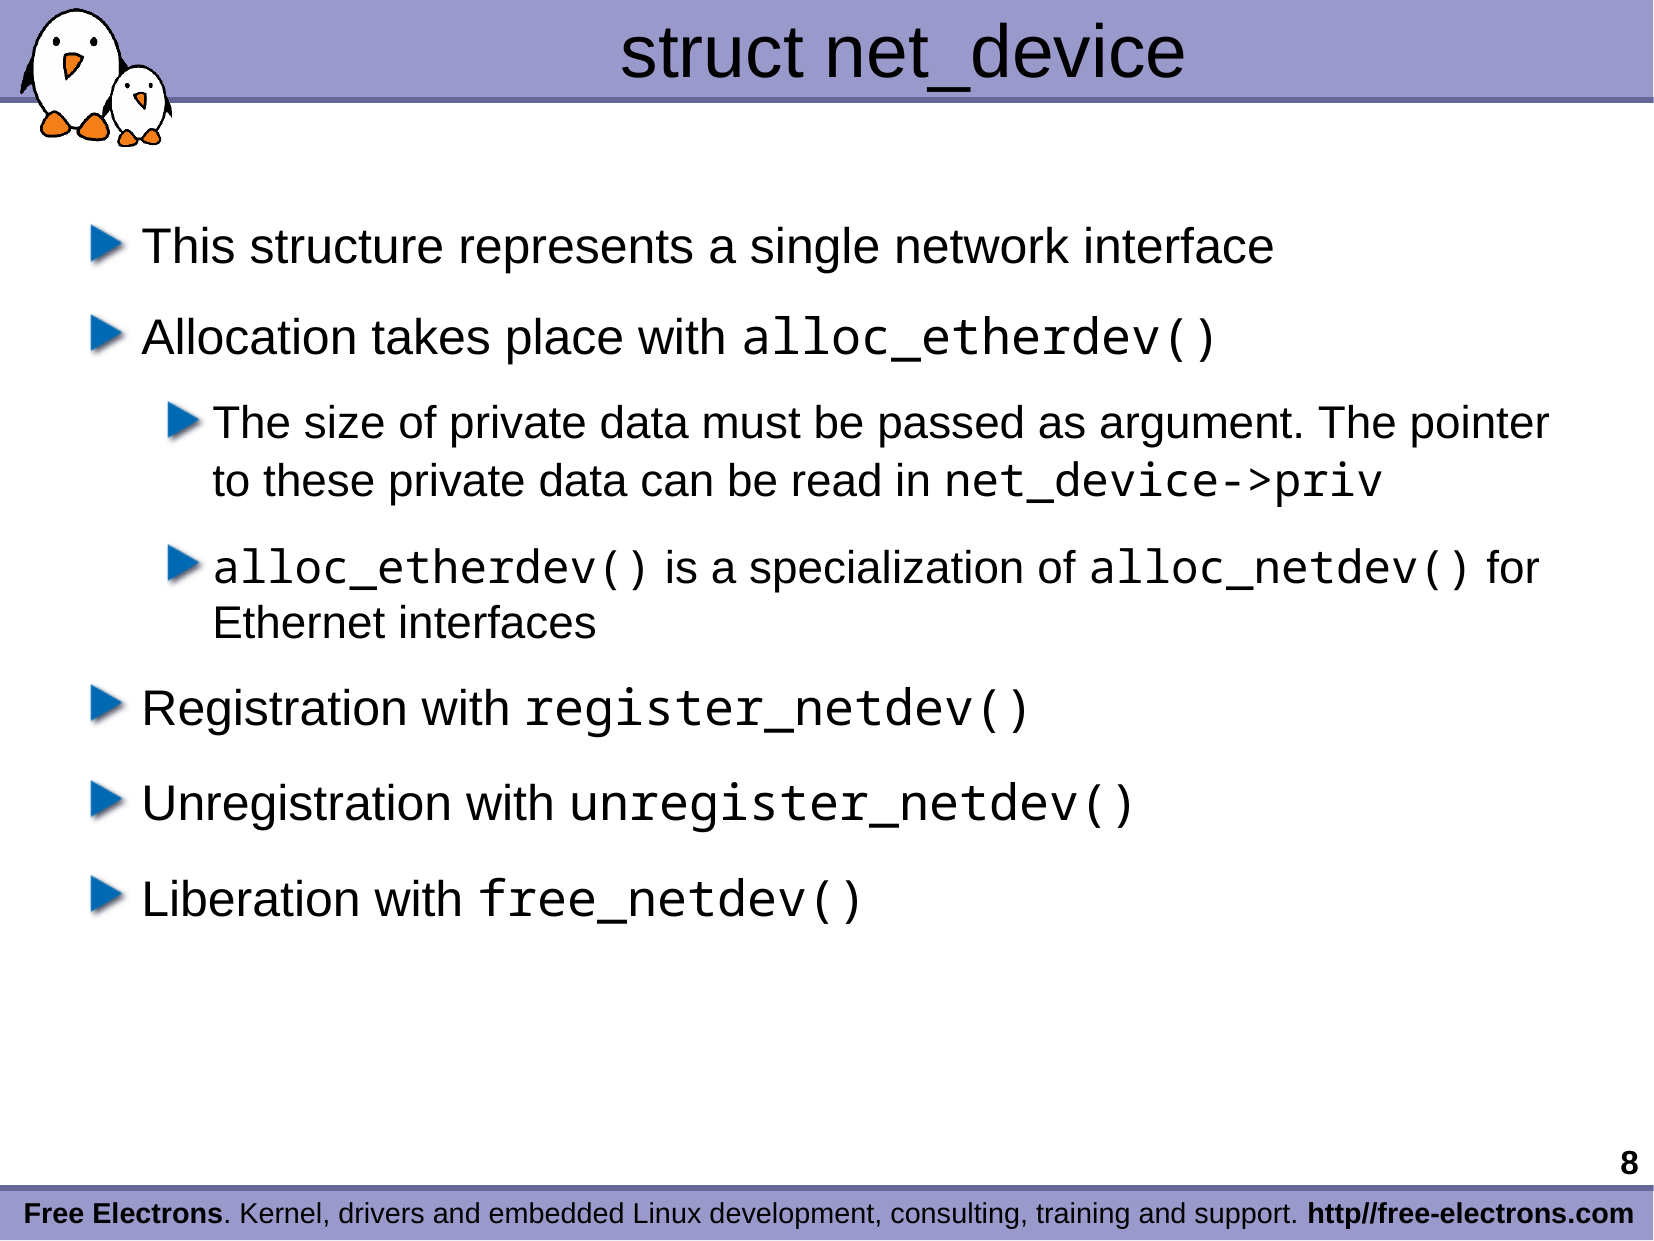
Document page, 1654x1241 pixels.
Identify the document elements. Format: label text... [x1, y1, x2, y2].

title struct net_device [178, 4, 1631, 98]
list This structure represents a single network interface Allocation takes place with alloc_etherdev() The size of private data must be passed as argument. The pointer to these private data can be read in net_device->priv alloc_etherdev() is a specialization of alloc_netdev() for Ethernet interfaces Registration with register_netdev() Unregistration with unregister_netdev() Liberation with free_netdev() [70, 218, 1594, 1135]
picture [20, 8, 172, 147]
